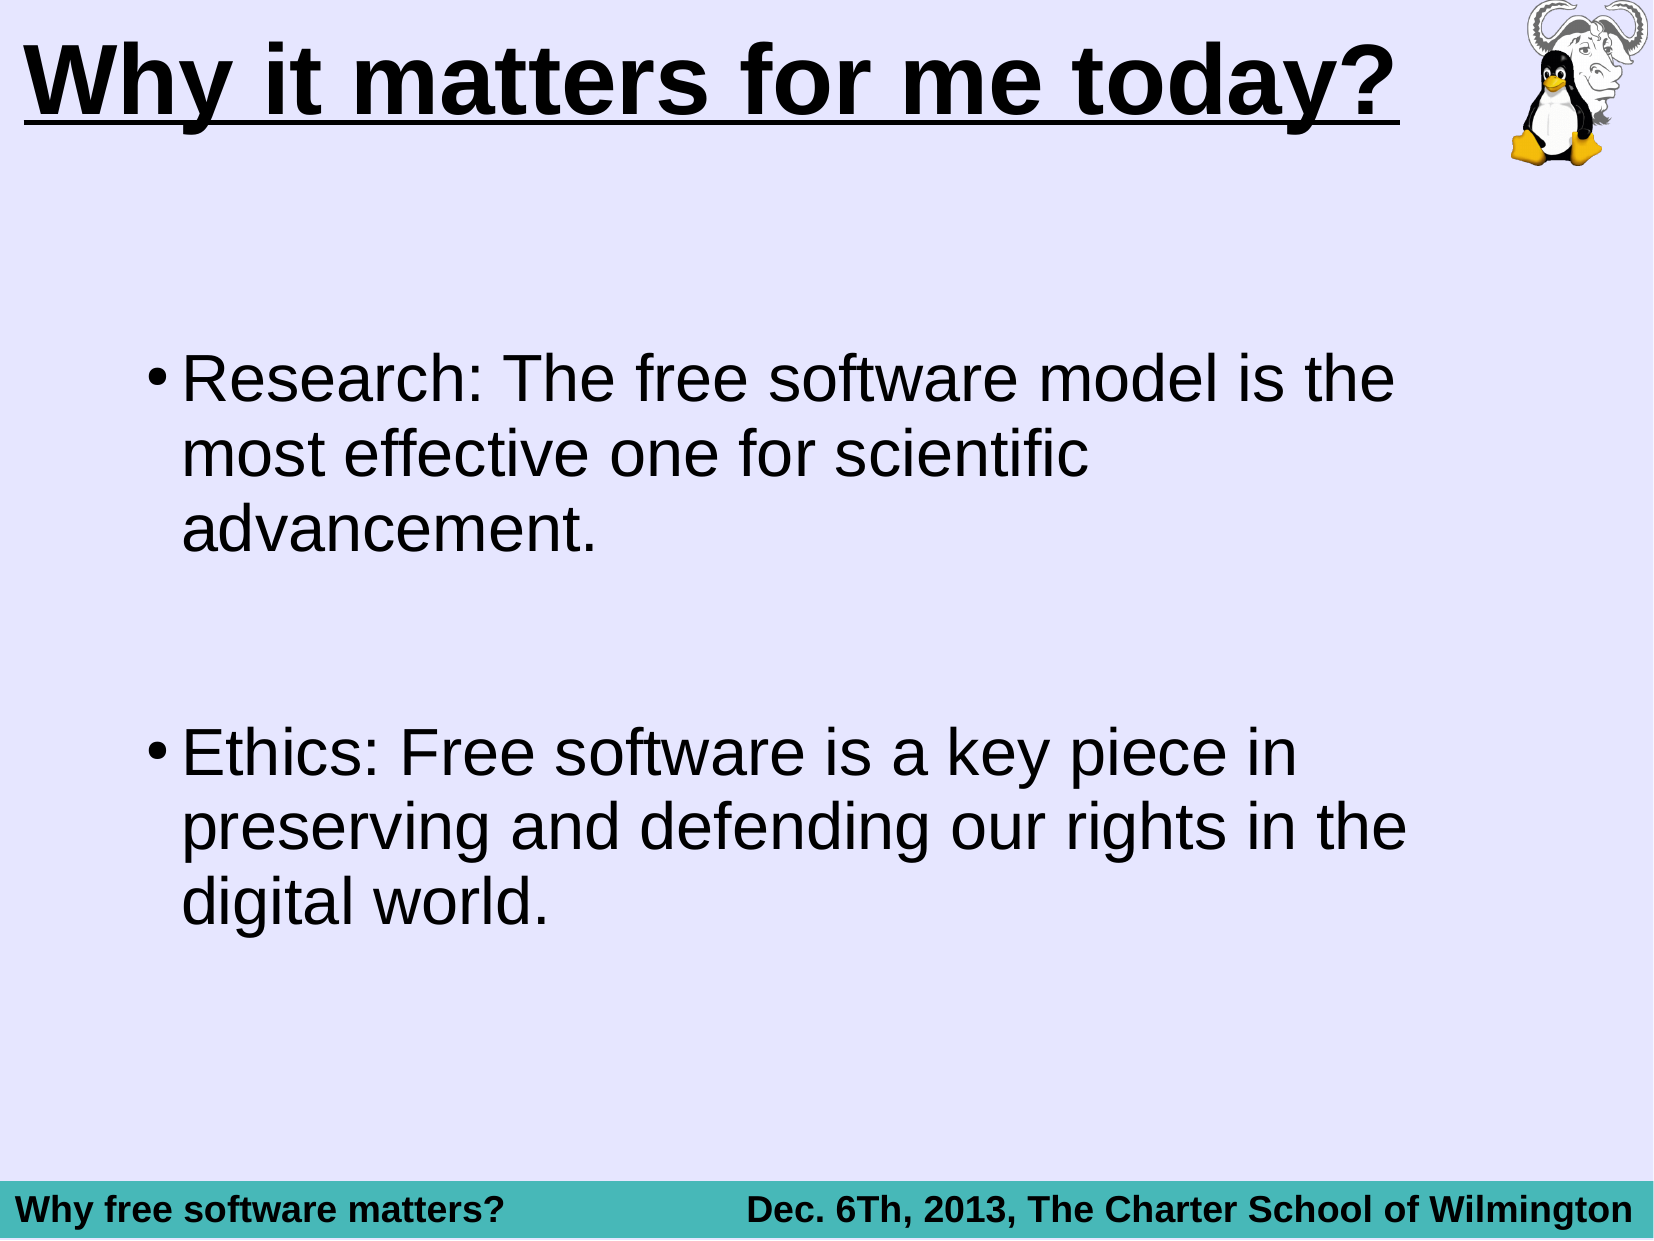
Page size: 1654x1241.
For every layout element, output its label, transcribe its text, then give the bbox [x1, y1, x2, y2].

text_box Why free software matters? Dec. 6Th, 2013, The Charter School of Wilmington [0, 1181, 1654, 1238]
text_box Research: The free software model is the most effective one for scientific advancement. Ethics: Free software is a key piece in preserving and defending our rights in the digital world. [127, 330, 1526, 1025]
title Why it matters for me today? [23, 5, 1477, 154]
picture [1511, 0, 1648, 166]
